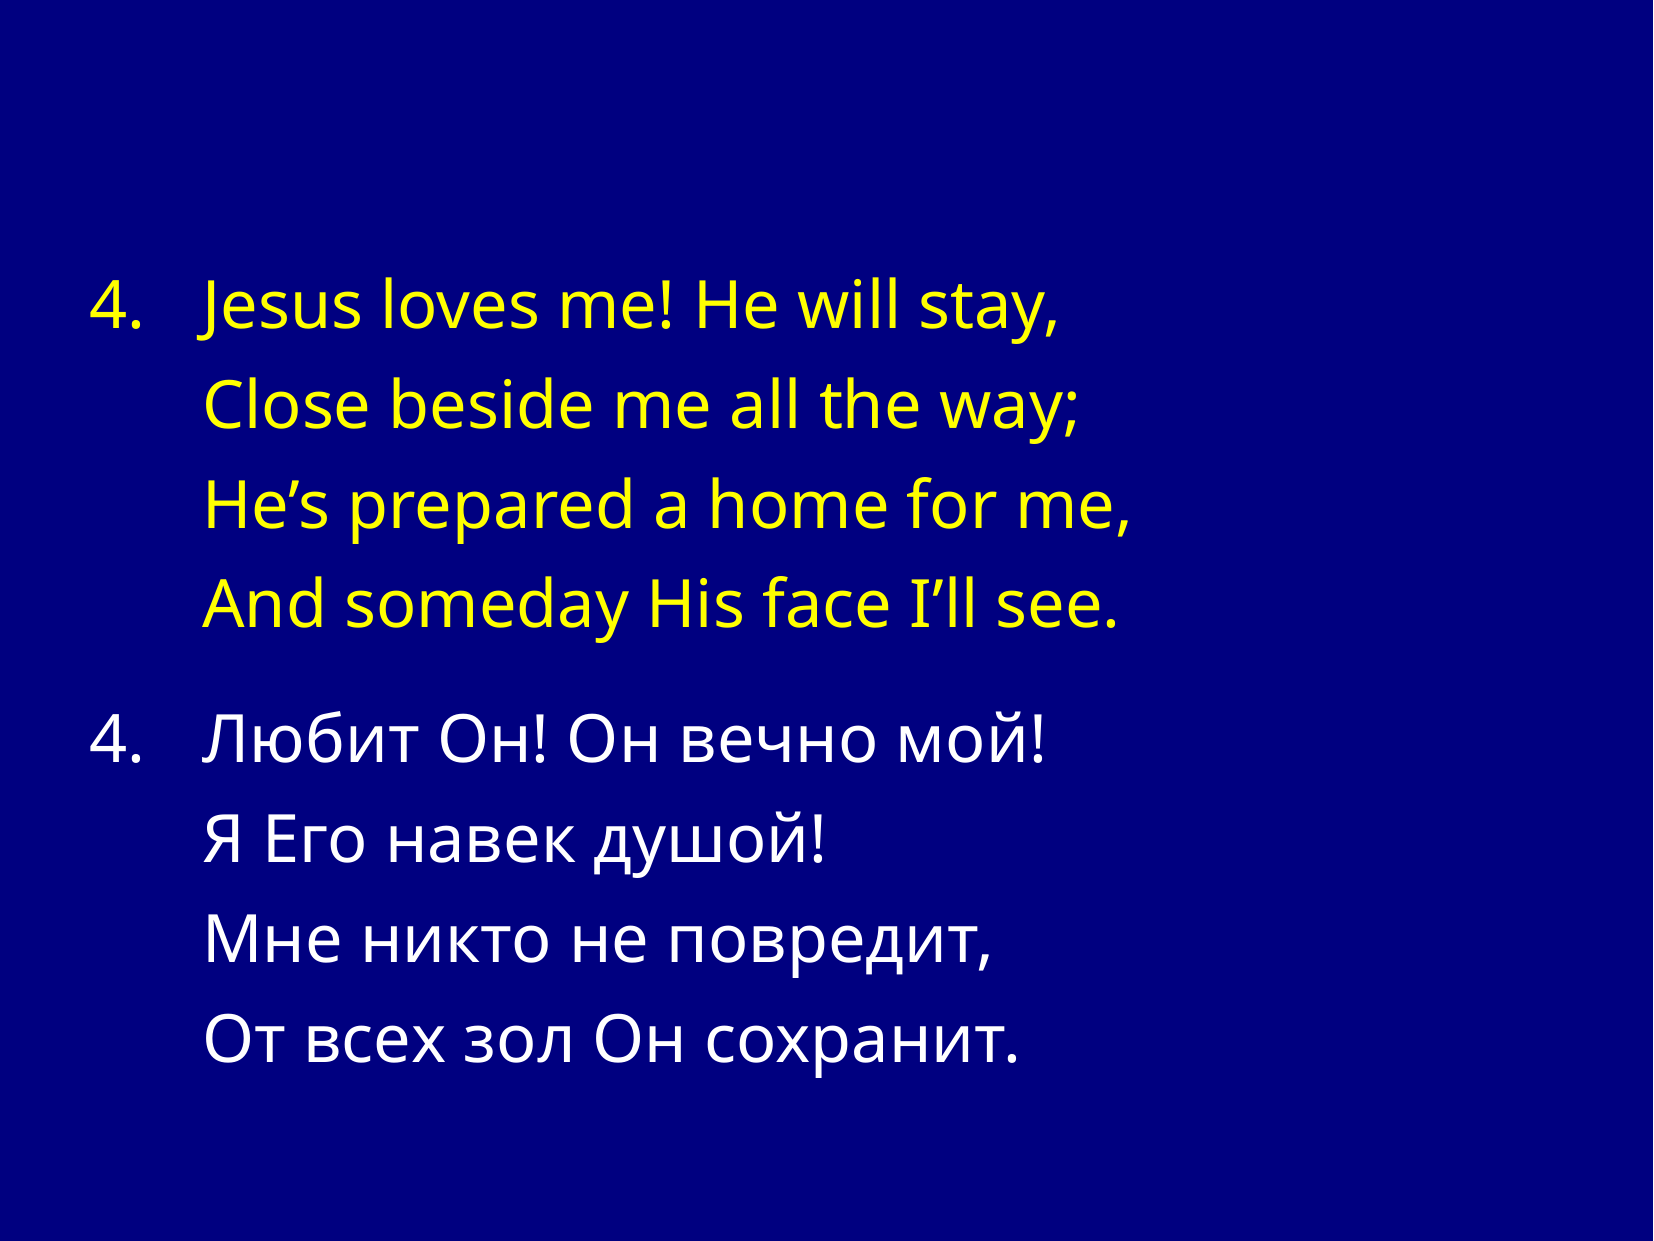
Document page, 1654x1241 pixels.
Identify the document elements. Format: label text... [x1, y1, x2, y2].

text_box 4. Любит Он! Он вечно мой! Я Его навек душой! Мне никто не повредит, От всех зол Он сохранит. [75, 675, 1576, 1163]
text_box 4. Jesus loves me! He will stay, Close beside me all the way; He’s prepared a home for me, And someday His face I’ll see. [75, 150, 1576, 638]
